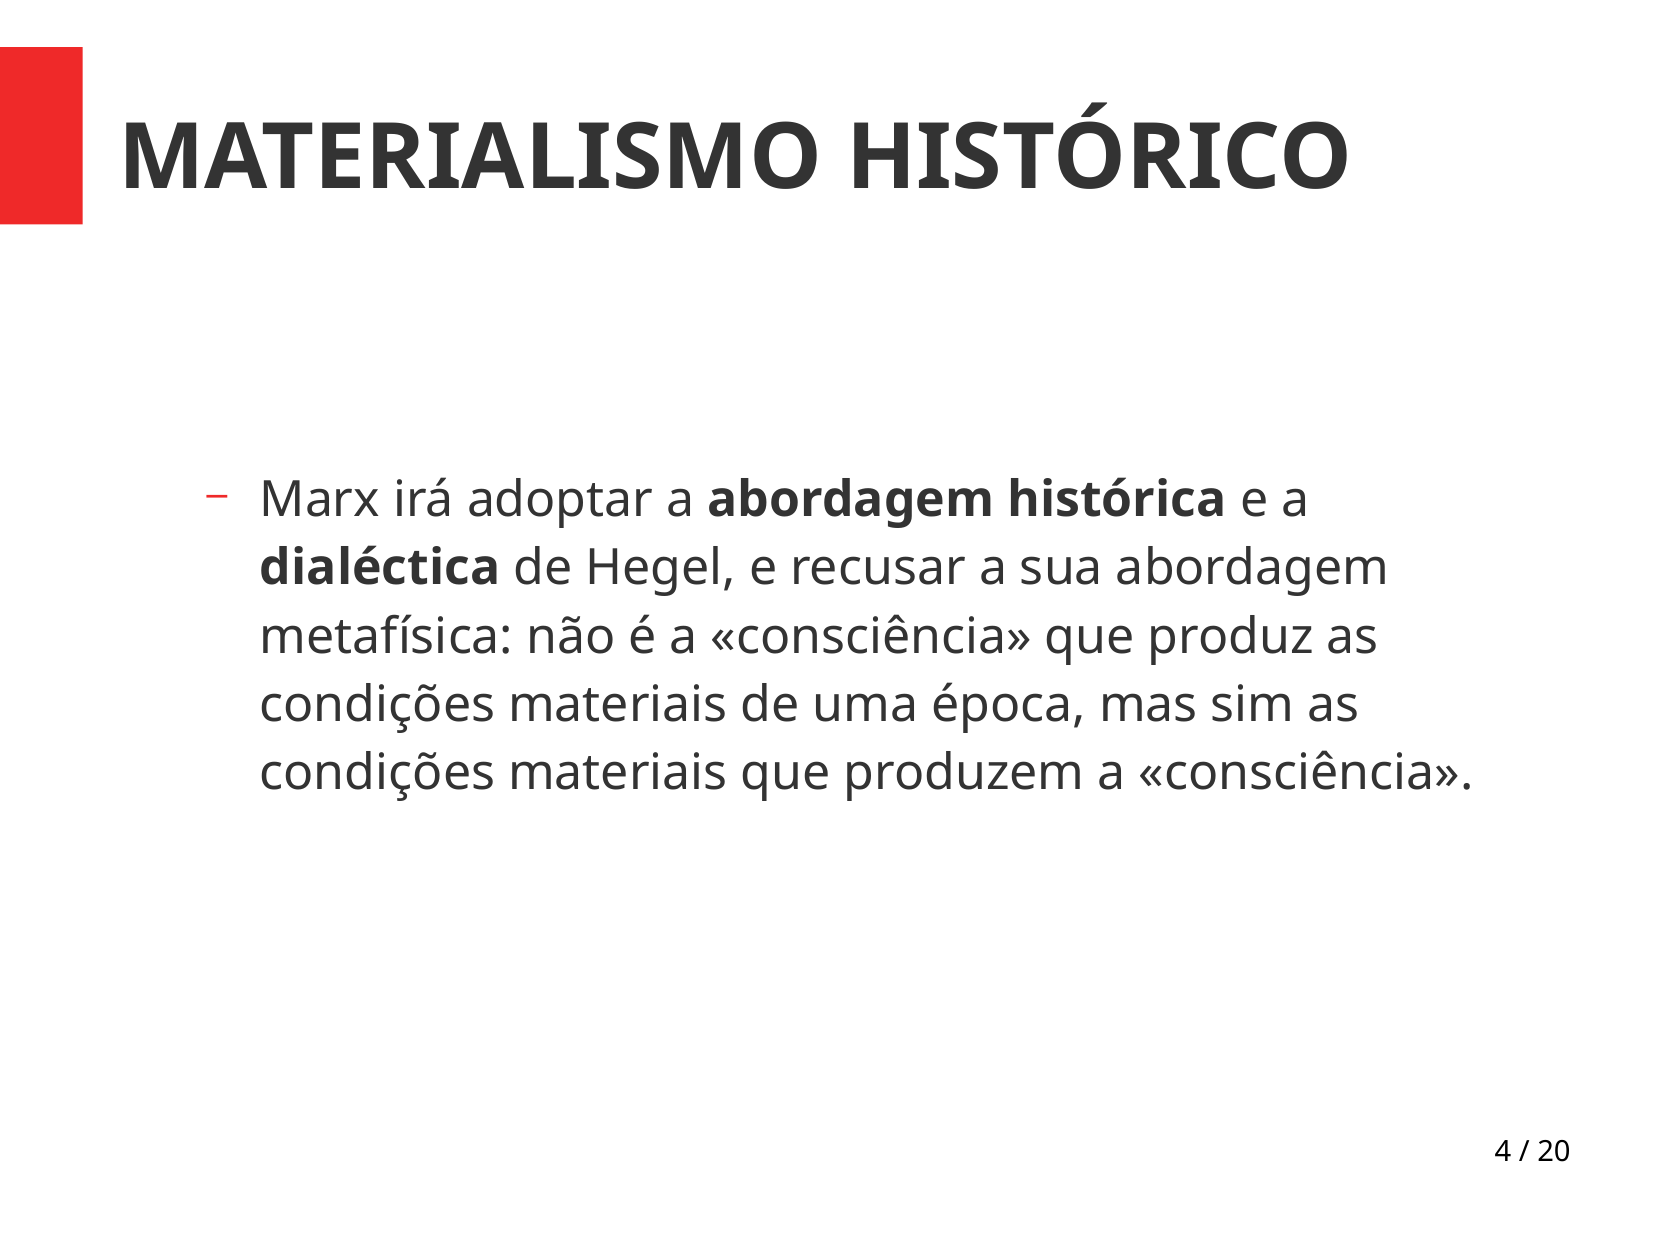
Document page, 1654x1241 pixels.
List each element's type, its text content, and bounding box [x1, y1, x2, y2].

list Marx irá adoptar a abordagem histórica e a dialéctica de Hegel, e recusar a sua abordagem metafísica: não é a «consciência» que produz as condições materiais de uma época, mas sim as condições materiais que produzem a «consciência». [118, 354, 1536, 1074]
title MATERIALISMO HISTÓRICO [118, 49, 1571, 257]
